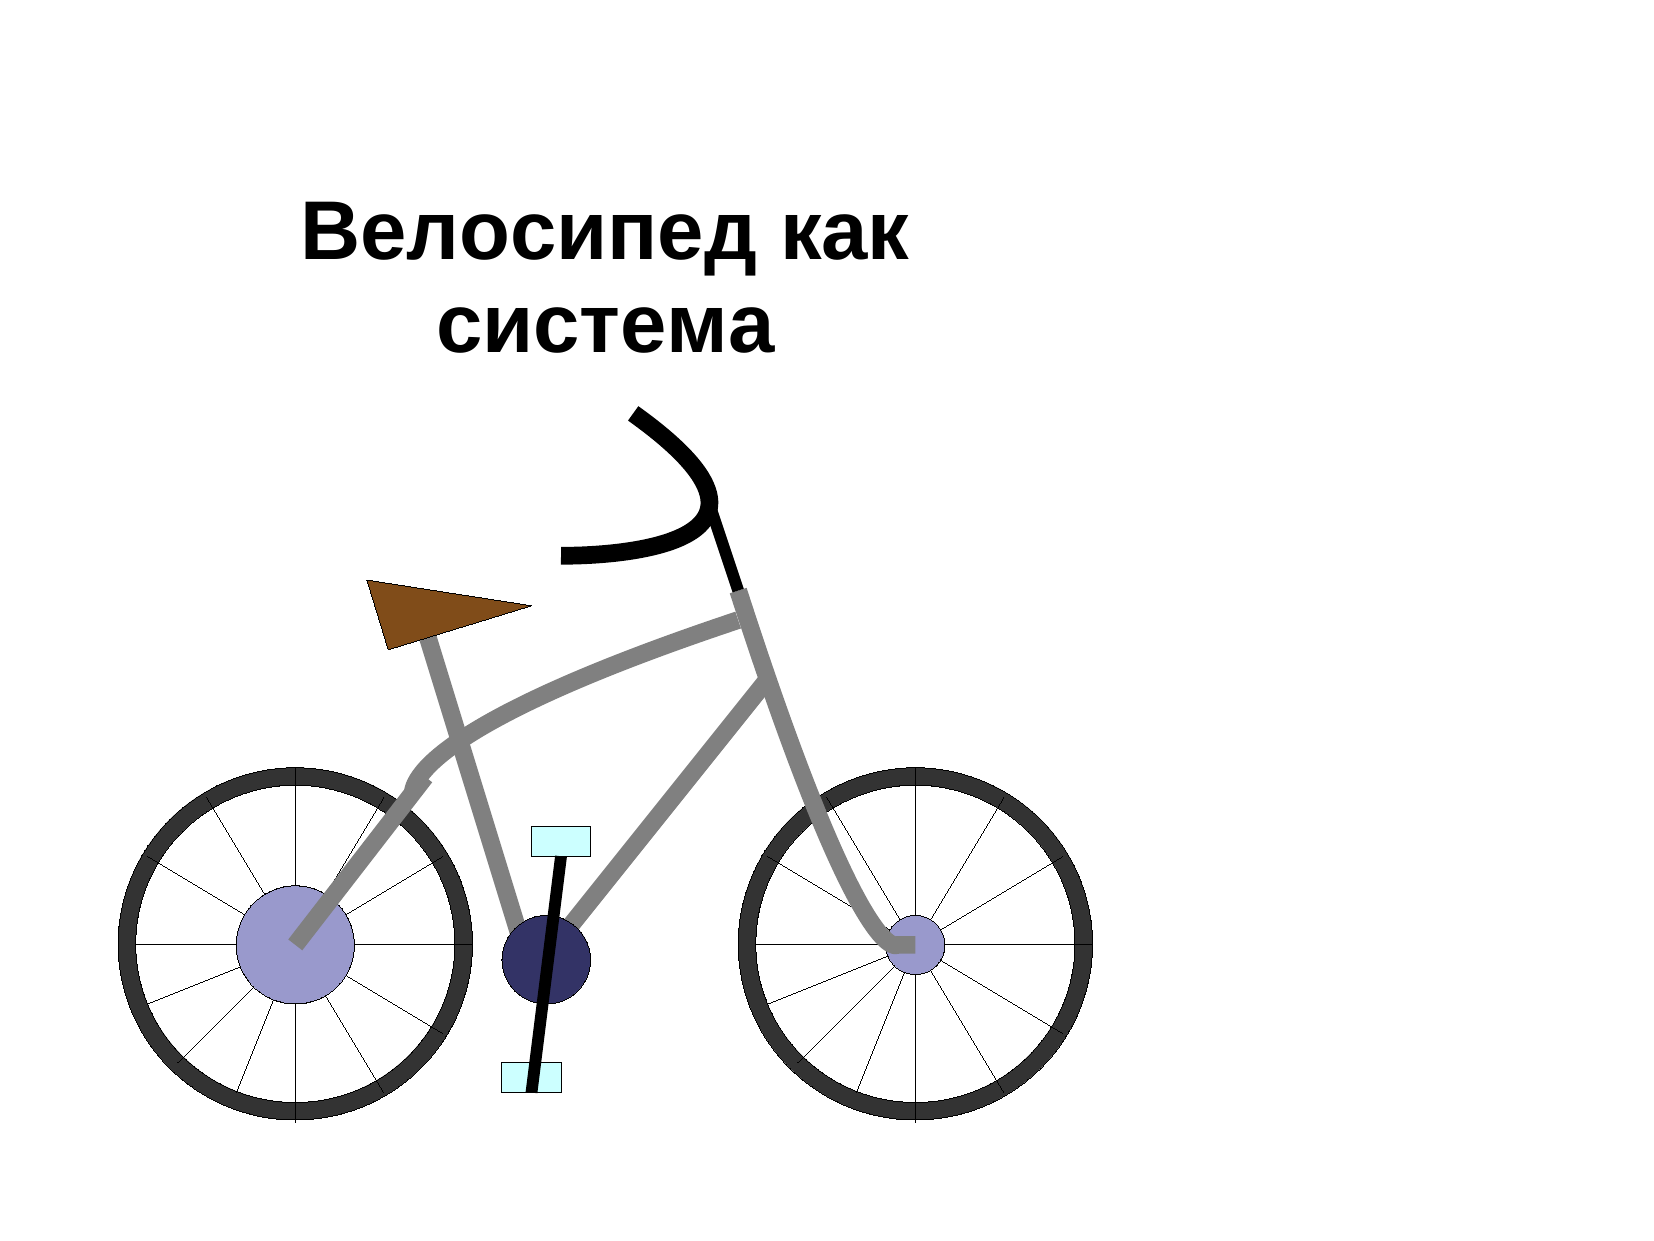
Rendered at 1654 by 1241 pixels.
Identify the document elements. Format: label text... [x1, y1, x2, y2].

text_box [916, 945, 1093, 1120]
text_box [296, 945, 473, 1120]
text_box [296, 767, 396, 813]
text_box [531, 826, 591, 857]
text_box [538, 1062, 562, 1093]
text_box [236, 885, 355, 1004]
text_box [738, 806, 915, 1120]
text_box [501, 915, 547, 1003]
text_box [400, 810, 473, 944]
text_box Велосипед как система [147, 177, 1063, 379]
text_box [366, 580, 532, 650]
text_box [549, 917, 591, 1004]
text_box [118, 767, 295, 1120]
text_box [886, 915, 945, 975]
text_box [916, 767, 1093, 944]
text_box [820, 767, 915, 812]
text_box [501, 1062, 529, 1093]
